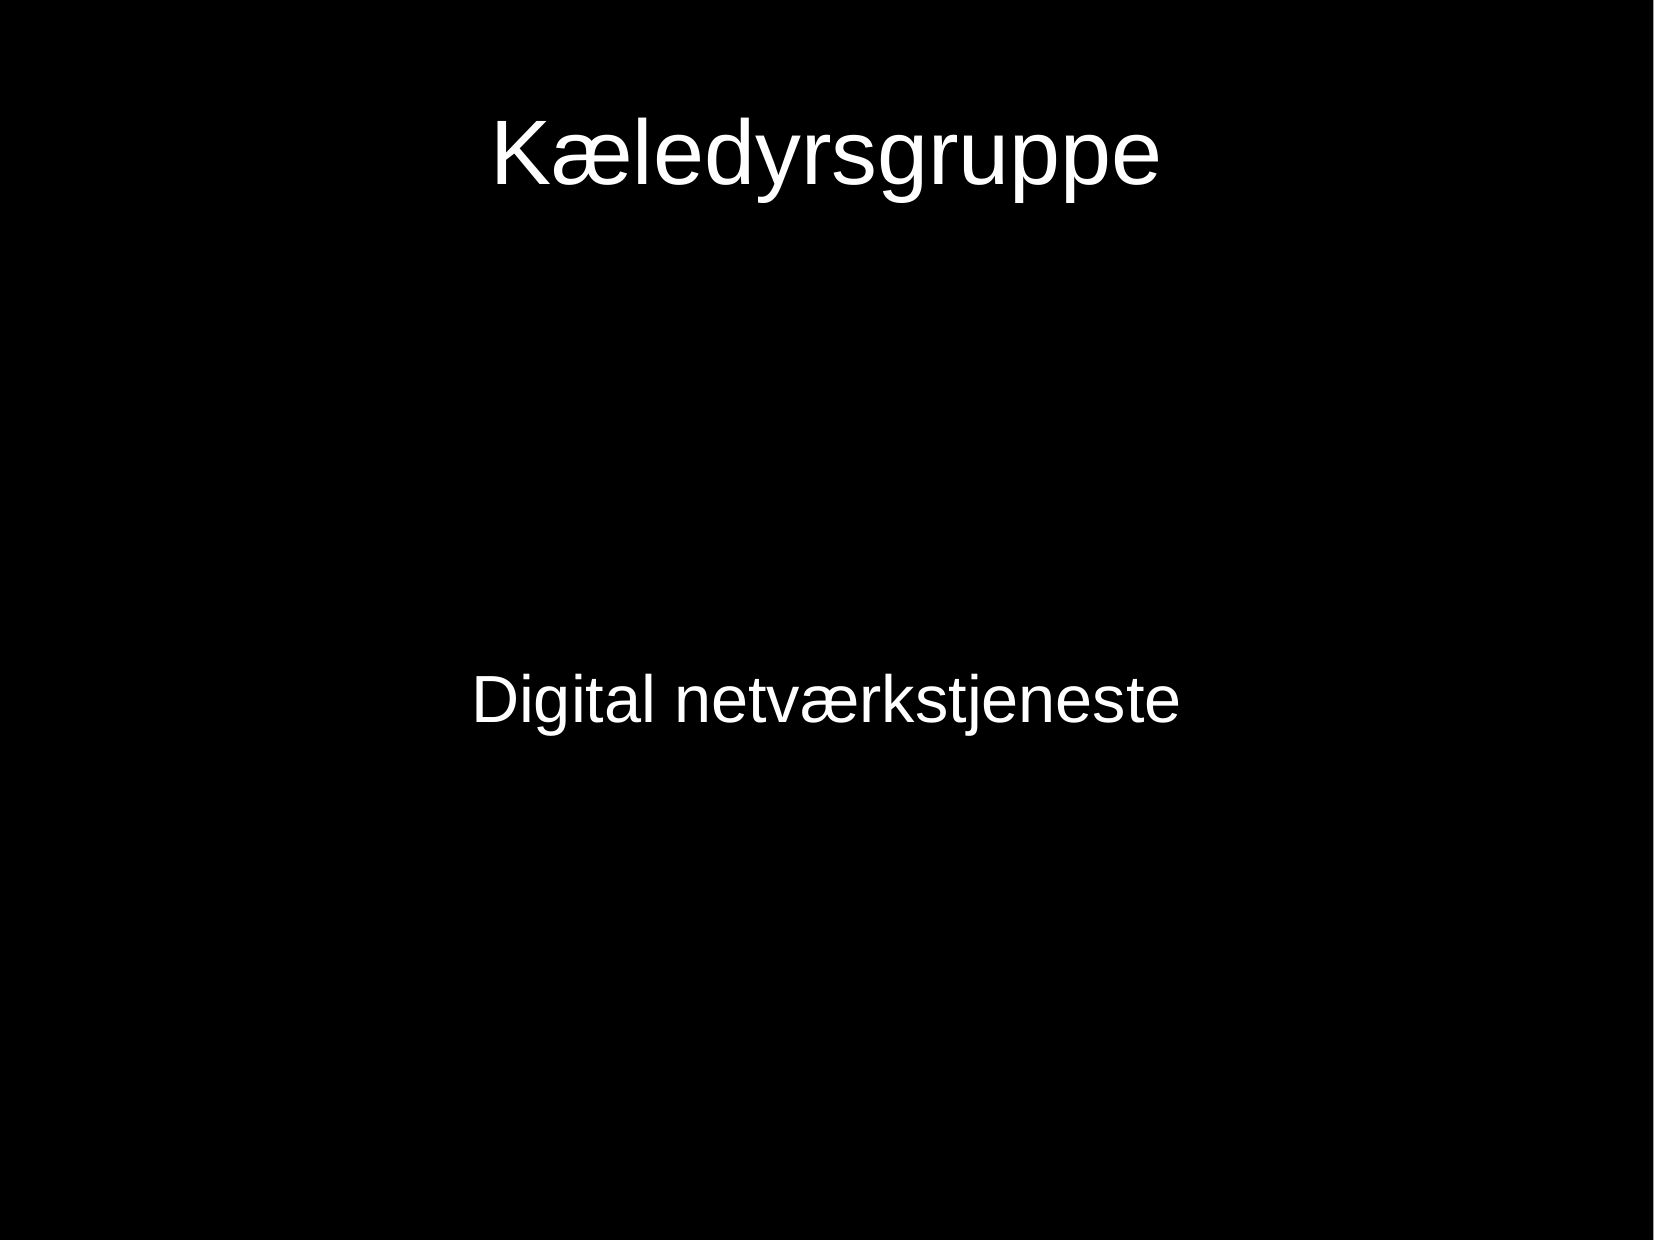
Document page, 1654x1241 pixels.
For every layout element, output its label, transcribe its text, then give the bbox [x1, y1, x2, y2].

subtitle Digital netværkstjeneste [82, 297, 1571, 1102]
title Kæledyrsgruppe [82, 56, 1571, 250]
